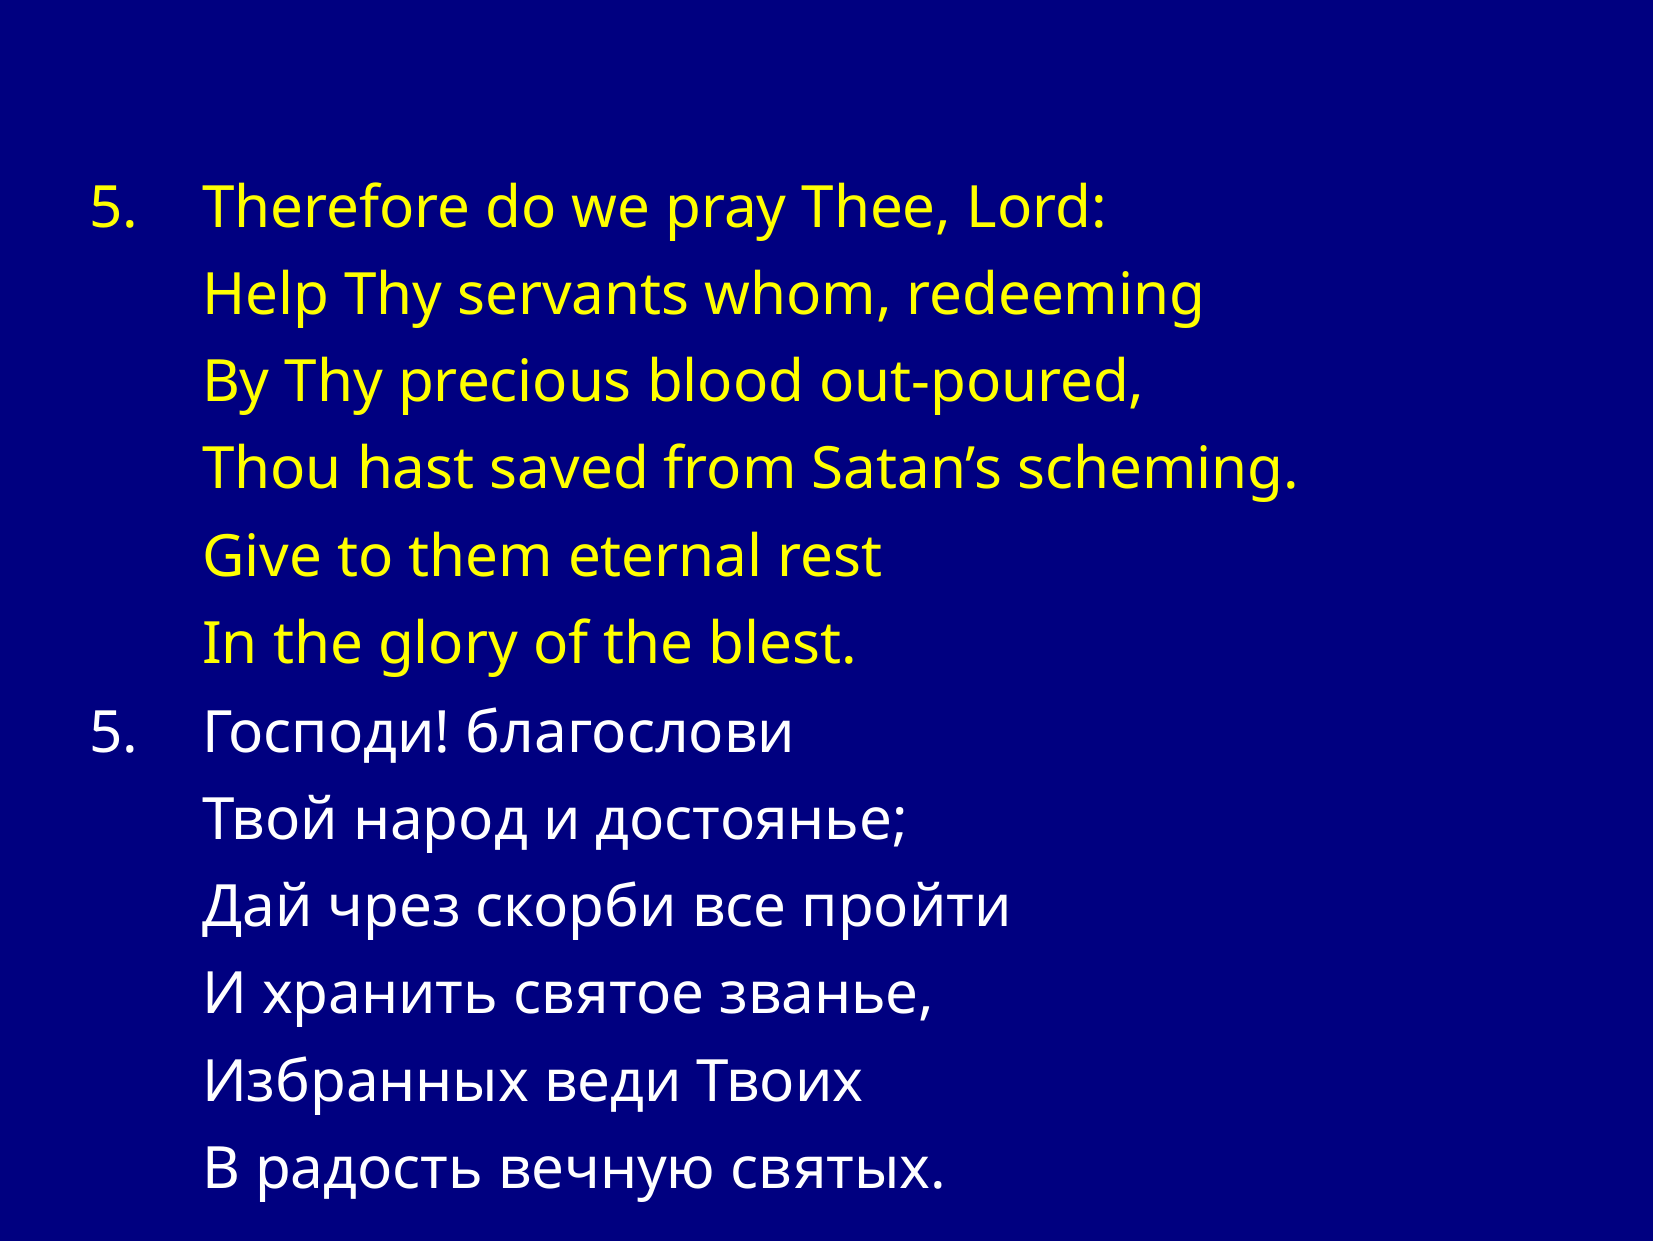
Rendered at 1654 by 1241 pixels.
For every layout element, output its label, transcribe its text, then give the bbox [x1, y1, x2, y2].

text_box 5. Господи! благослови Твой народ и достоянье; Дай чрез скорби все пройти И хранить святое званье, Избранных веди Твоих В радость вечную святых. [75, 675, 1576, 1163]
text_box 5. Therefore do we pray Thee, Lord: Help Thy servants whom, redeeming By Thy precious blood out-poured, Thou hast saved from Satan’s scheming. Give to them eternal rest In the glory of the blest. [75, 150, 1576, 638]
